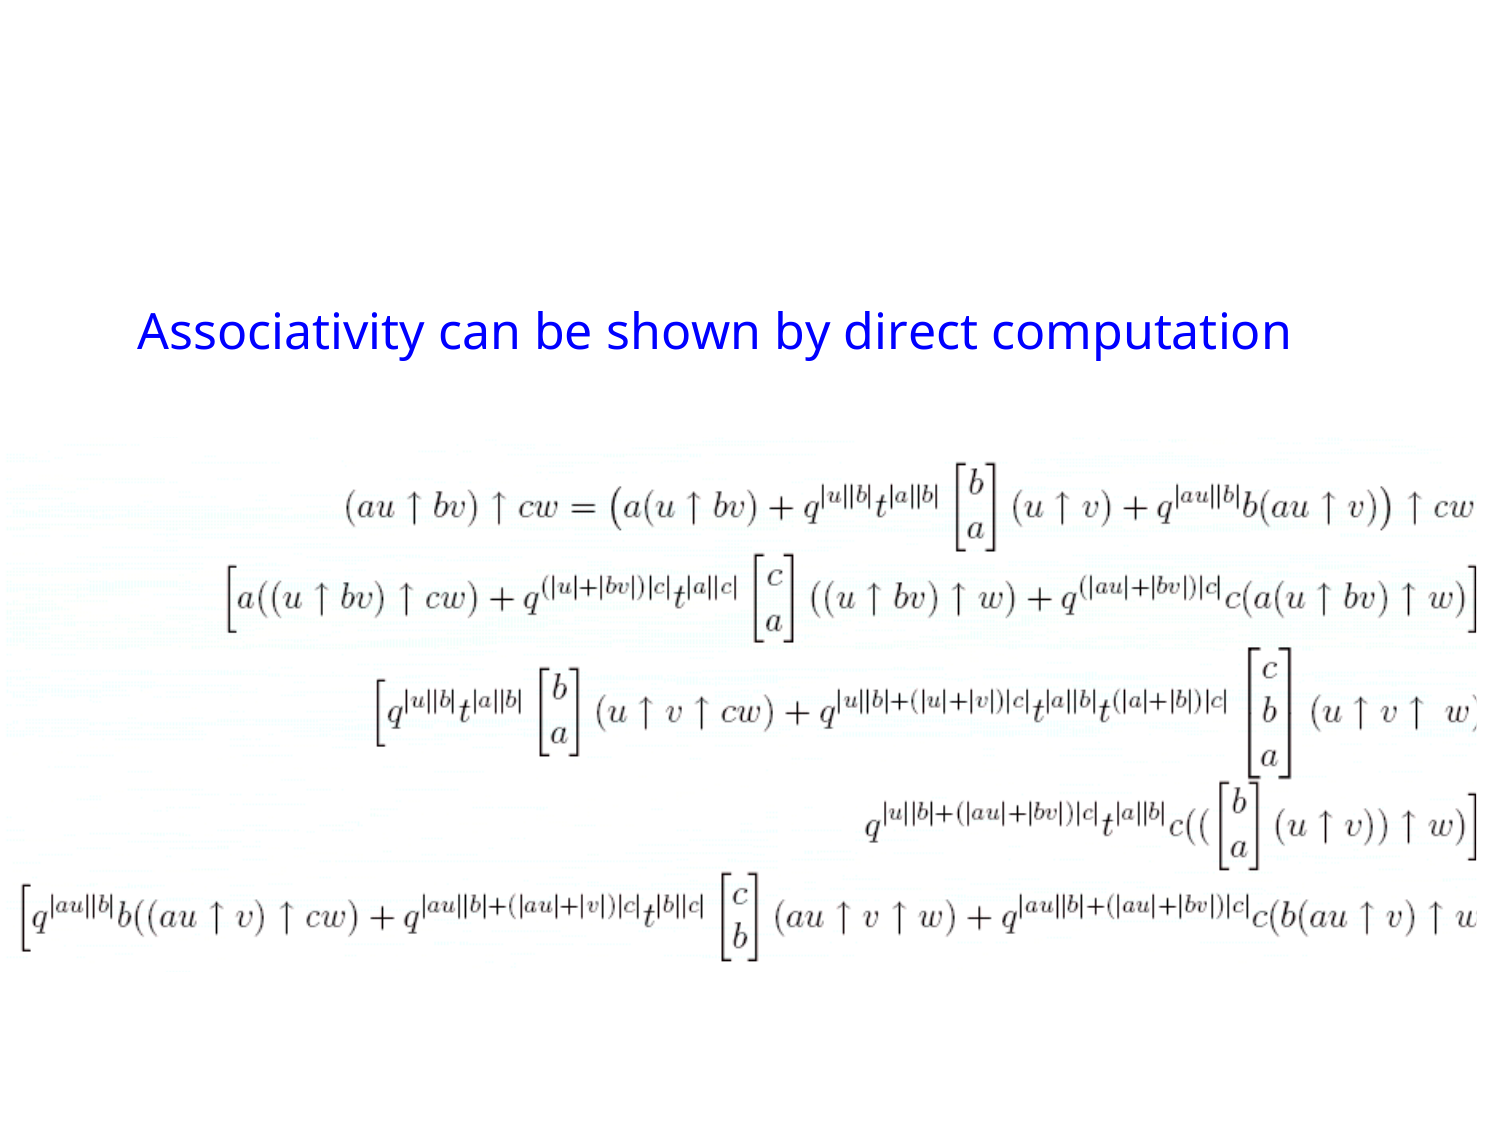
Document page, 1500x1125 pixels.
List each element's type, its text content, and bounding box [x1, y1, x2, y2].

text_box Associativity can be shown by direct computation [122, 289, 1395, 366]
picture [5, 437, 1477, 972]
